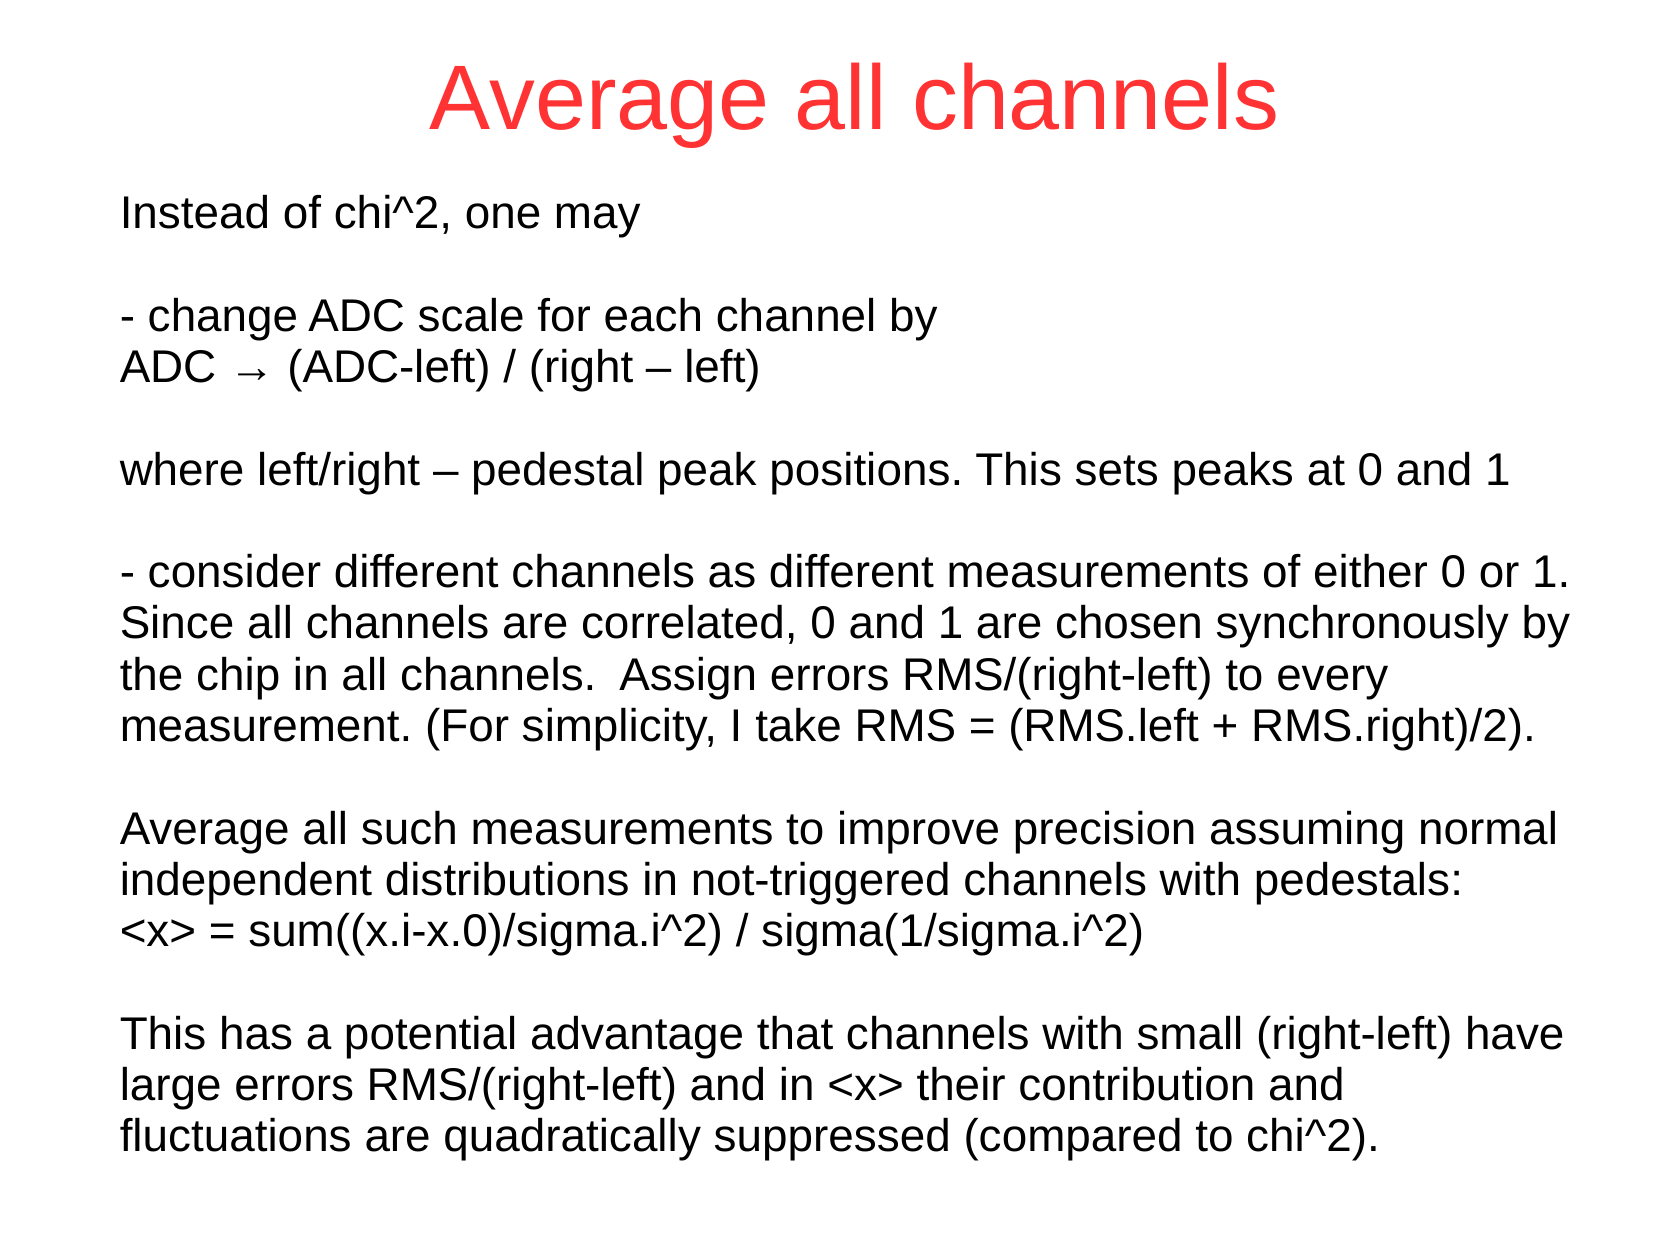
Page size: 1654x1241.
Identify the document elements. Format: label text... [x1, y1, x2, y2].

title Average all channels [75, 0, 1636, 201]
text_box Instead of chi^2, one may - change ADC scale for each channel by ADC → (ADC-left) / (right – left) where left/right – pedestal peak positions. This sets peaks at 0 and 1 - consider different channels as different measurements of either 0 or 1. Since all channels are correlated, 0 and 1 are chosen synchronously by the chip in all channels. Assign errors RMS/(right-left) to every measurement. (For simplicity, I take RMS = (RMS.left + RMS.right)/2). Average all such measurements to improve precision assuming normal independent distributions in not-triggered channels with pedestals: <x> = sum((x.i-x.0)/sigma.i^2) / sigma(1/sigma.i^2) This has a potential advantage that channels with small (right-left) have large errors RMS/(right-left) and in <x> their contribution and fluctuations are quadratically suppressed (compared to chi^2). [105, 180, 1606, 1169]
